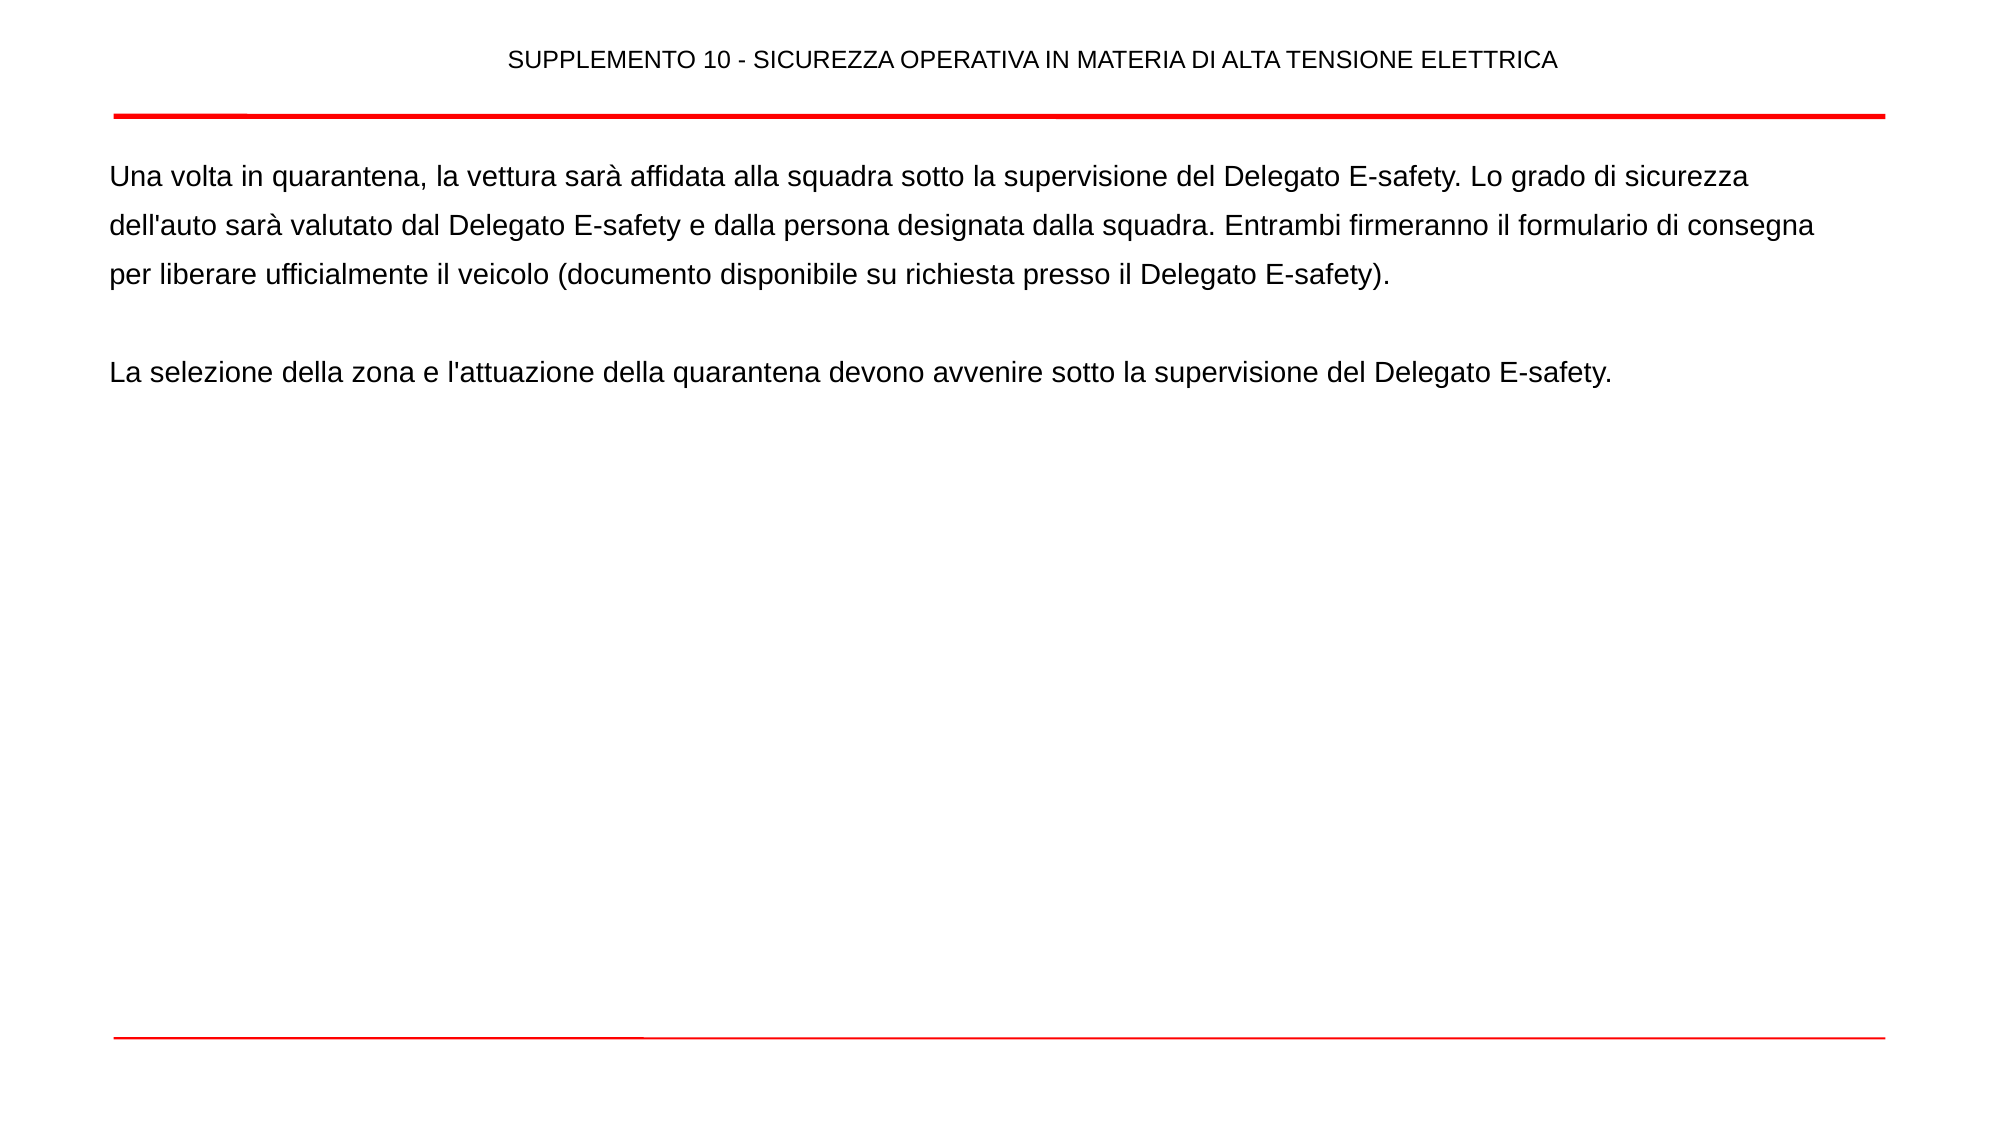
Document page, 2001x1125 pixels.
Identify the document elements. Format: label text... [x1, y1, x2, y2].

text_box Una volta in quarantena, la vettura sarà affidata alla squadra sotto la supervisione del Delegato E-safety. Lo grado di sicurezza dell'auto sarà valutato dal Delegato E-safety e dalla persona designata dalla squadra. Entrambi firmeranno il formulario di consegna per liberare ufficialmente il veicolo (documento disponibile su richiesta presso il Delegato E-safety). La selezione della zona e l'attuazione della quarantena devono avvenire sotto la supervisione del Delegato E-safety. [94, 135, 1867, 397]
text_box SUPPLEMENTO 10 - SICUREZZA OPERATIVA IN MATERIA DI ALTA TENSIONE ELETTRICA [173, 38, 1895, 82]
